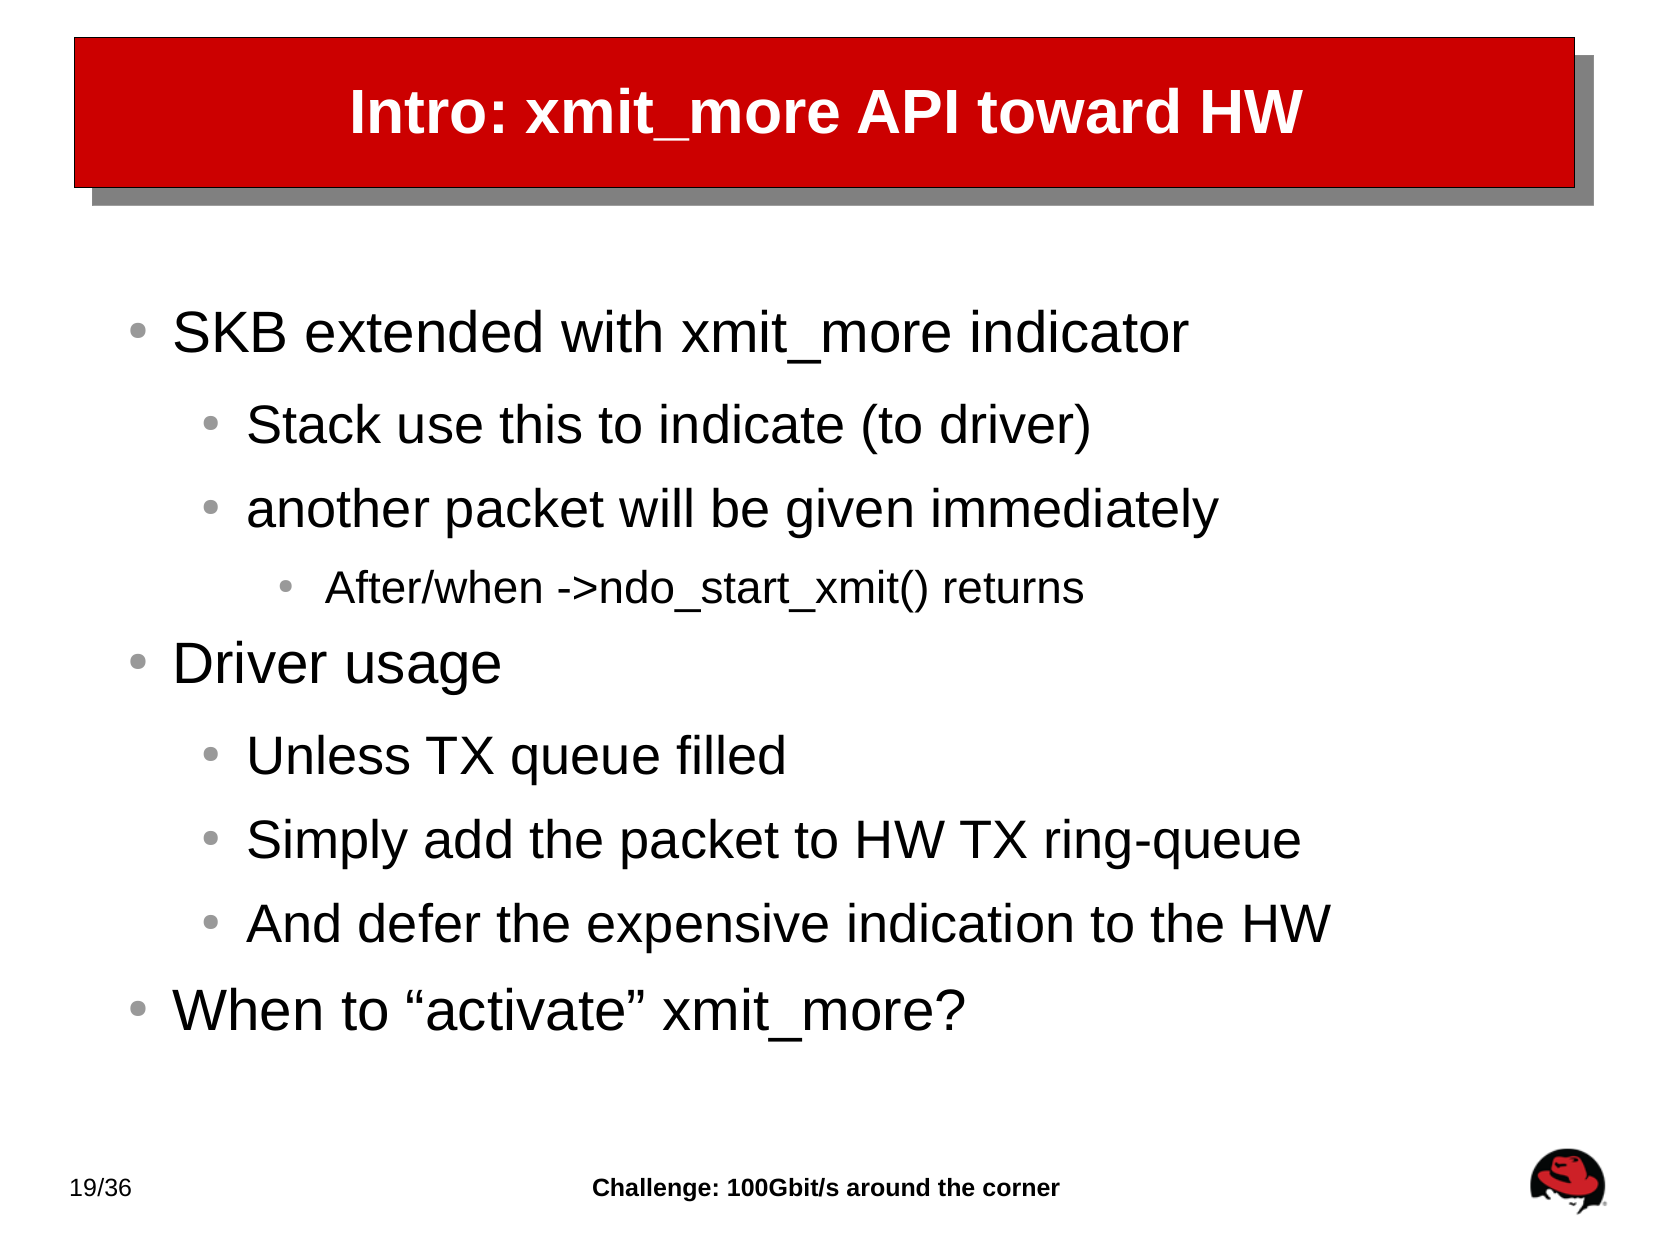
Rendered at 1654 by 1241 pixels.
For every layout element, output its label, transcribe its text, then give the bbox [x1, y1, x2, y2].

title Intro: xmit_more API toward HW [116, 37, 1538, 188]
picture [1529, 1146, 1613, 1224]
list SKB extended with xmit_more indicator Stack use this to indicate (to driver) another packet will be given immediately After/when ->ndo_start_xmit() returns Driver usage Unless TX queue filled Simply add the packet to HW TX ring-queue And defer the expensive indication to the HW When to “activate” xmit_more? [112, 299, 1538, 1130]
